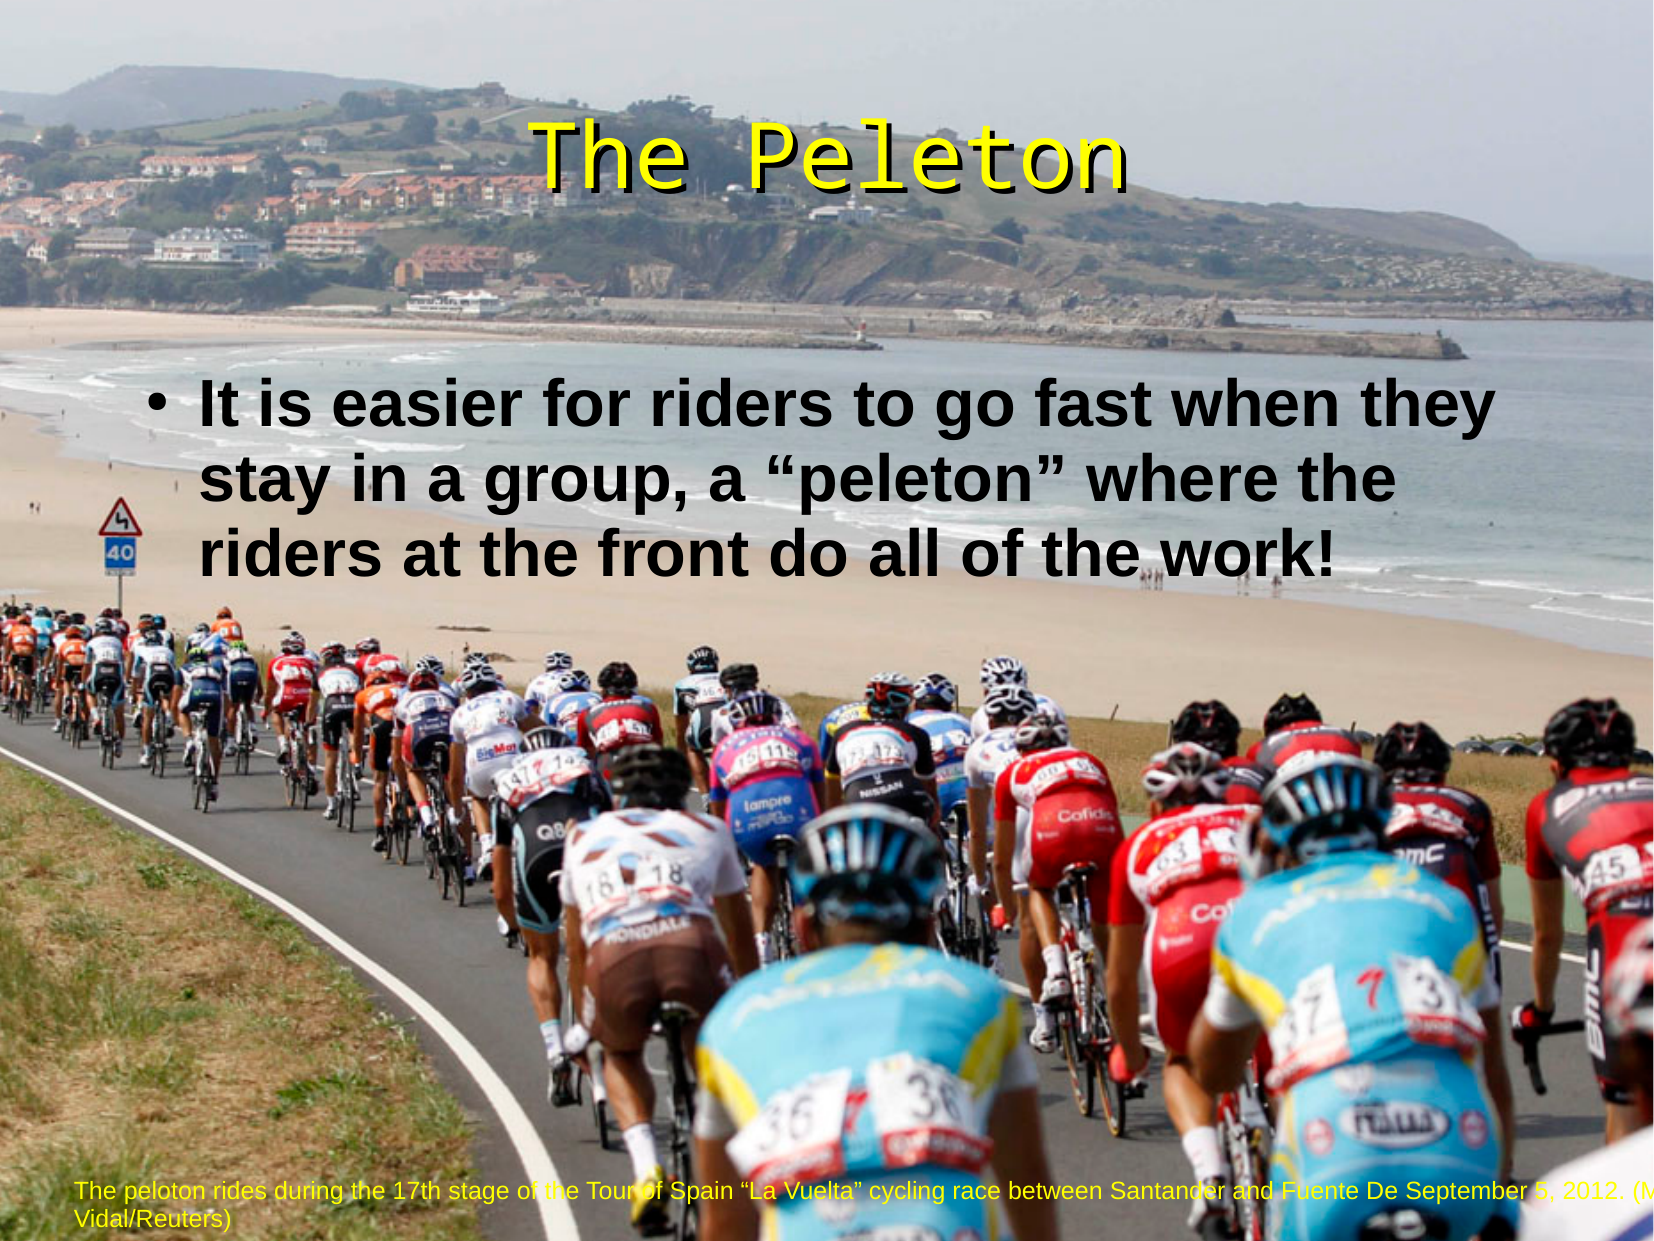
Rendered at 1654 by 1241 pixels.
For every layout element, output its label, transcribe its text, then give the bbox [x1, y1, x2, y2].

list It is easier for riders to go fast when they stay in a group, a “peleton” where the riders at the front do all of the work! [127, 366, 1583, 1086]
picture [0, 0, 1654, 1241]
text_box The peloton rides during the 17th stage of the Tour of Spain “La Vuelta” cycling race between Santander and Fuente De September 5, 2012. (Miguel Vidal/Reuters) [59, 1169, 1654, 1241]
title The Peleton [82, 49, 1571, 257]
